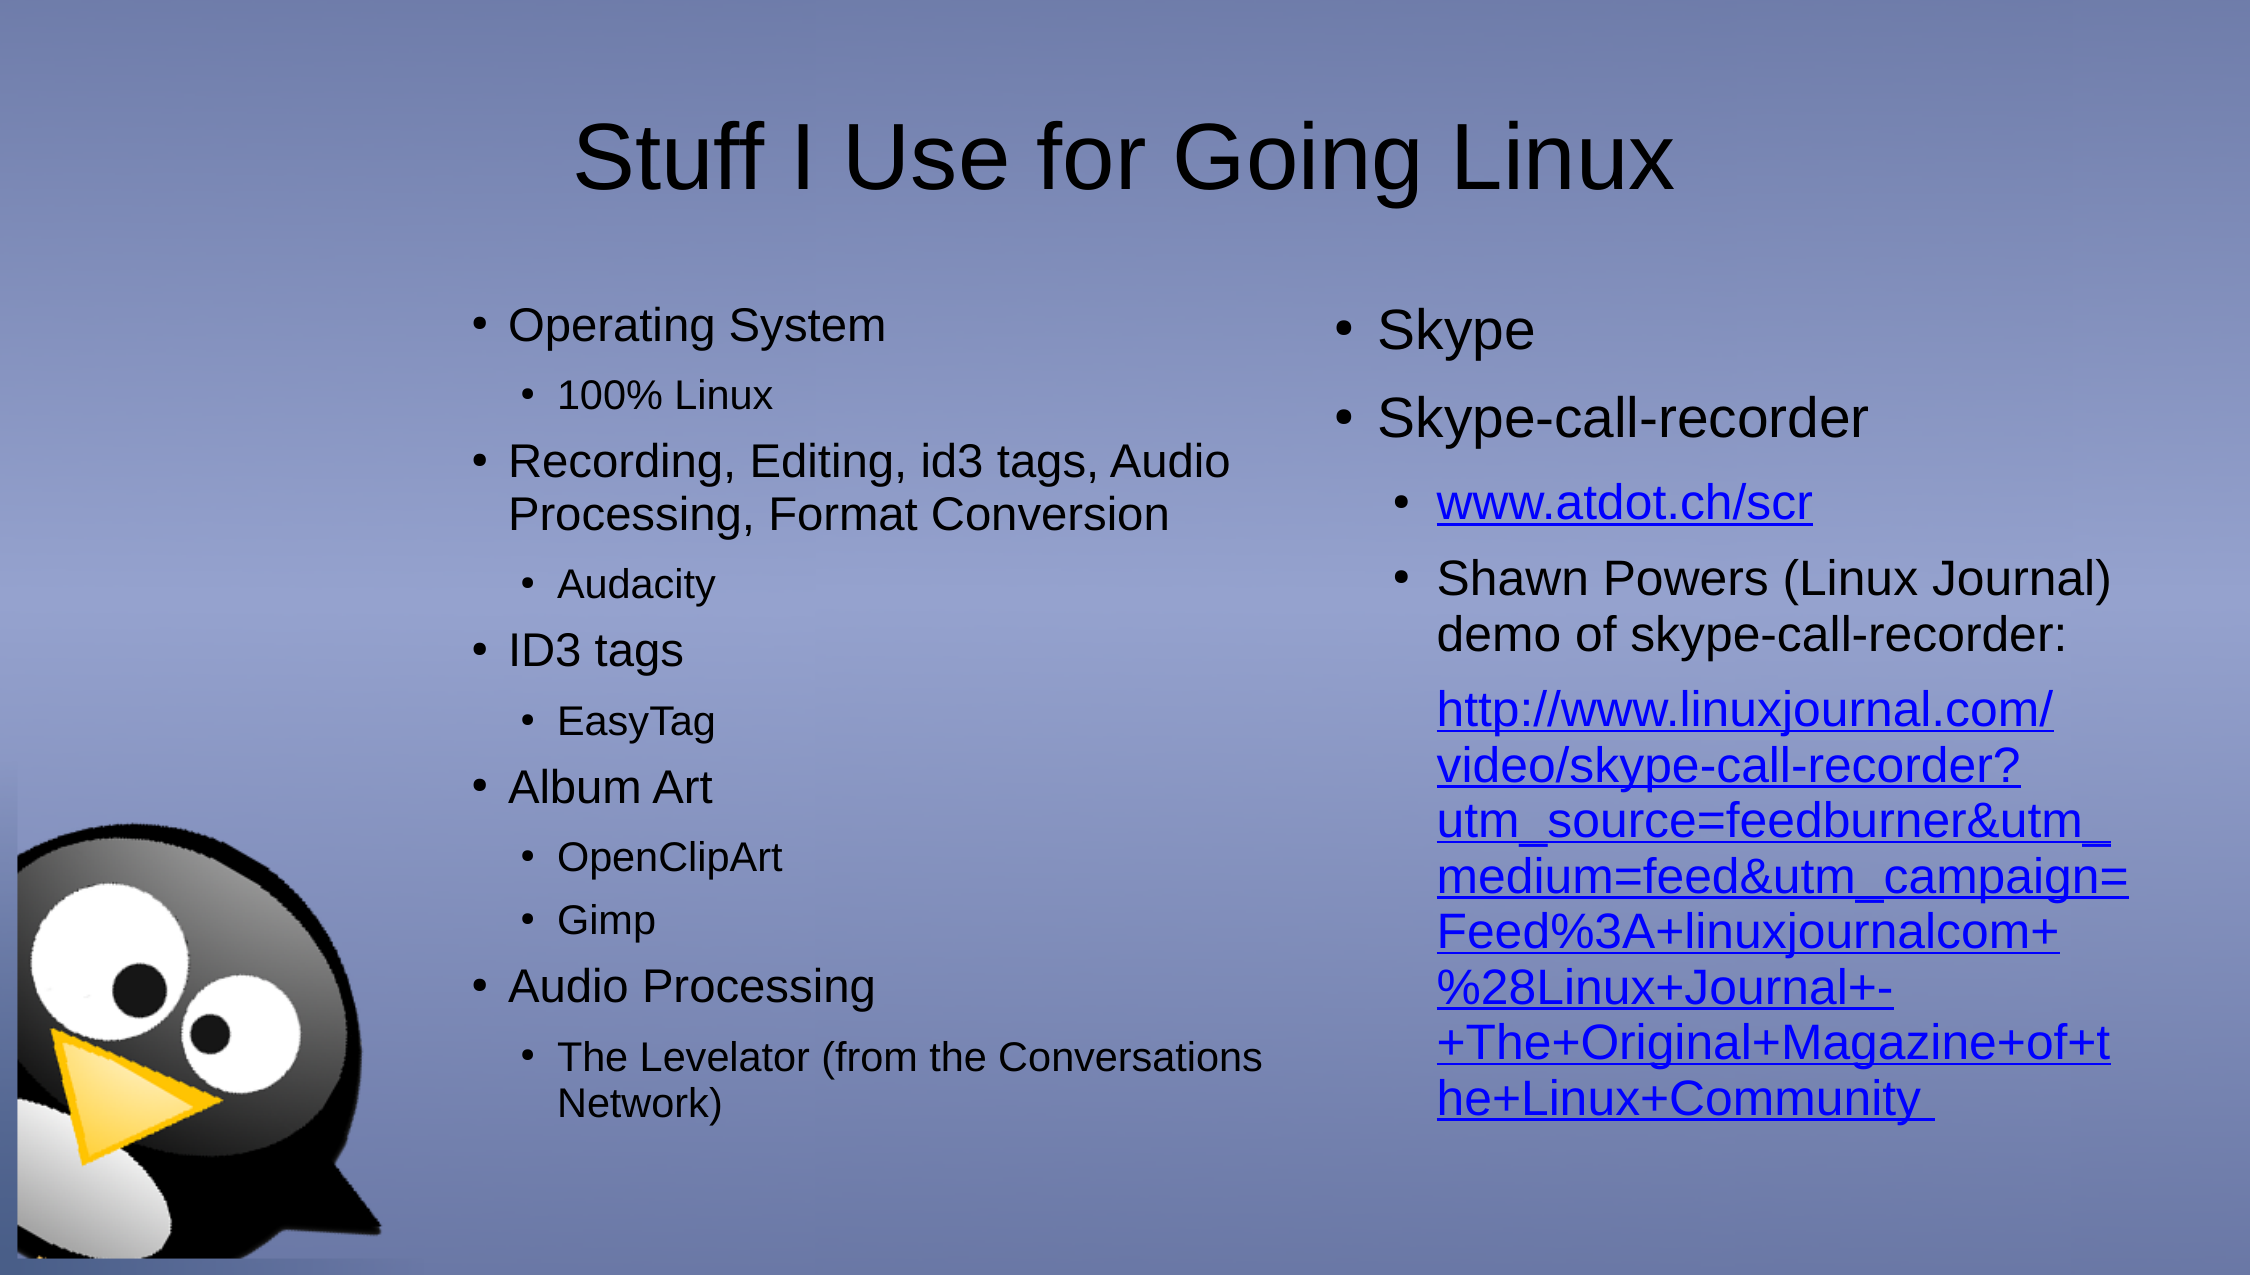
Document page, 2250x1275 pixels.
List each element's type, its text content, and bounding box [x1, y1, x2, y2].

list Operating System 100% Linux Recording, Editing, id3 tags, Audio Processing, Format Conversion Audacity ID3 tags EasyTag Album Art OpenClipArt Gimp Audio Processing The Levelator (from the Conversations Network) [459, 298, 1279, 1140]
list Skype Skype-call-recorder www.atdot.ch/scr Shawn Powers (Linux Journal) demo of skype-call-recorder: http://www.linuxjournal.com/video/skype-call-recorder?utm_source=feedburner&utm_medium=feed&utm_campaign=Feed%3A+linuxjournalcom+%28Linux+Journal+-+The+Original+Magazine+of+the+Linux+Community [1319, 298, 2138, 1140]
picture [0, 0, 2250, 1275]
title Stuff I Use for Going Linux [112, 50, 2138, 264]
